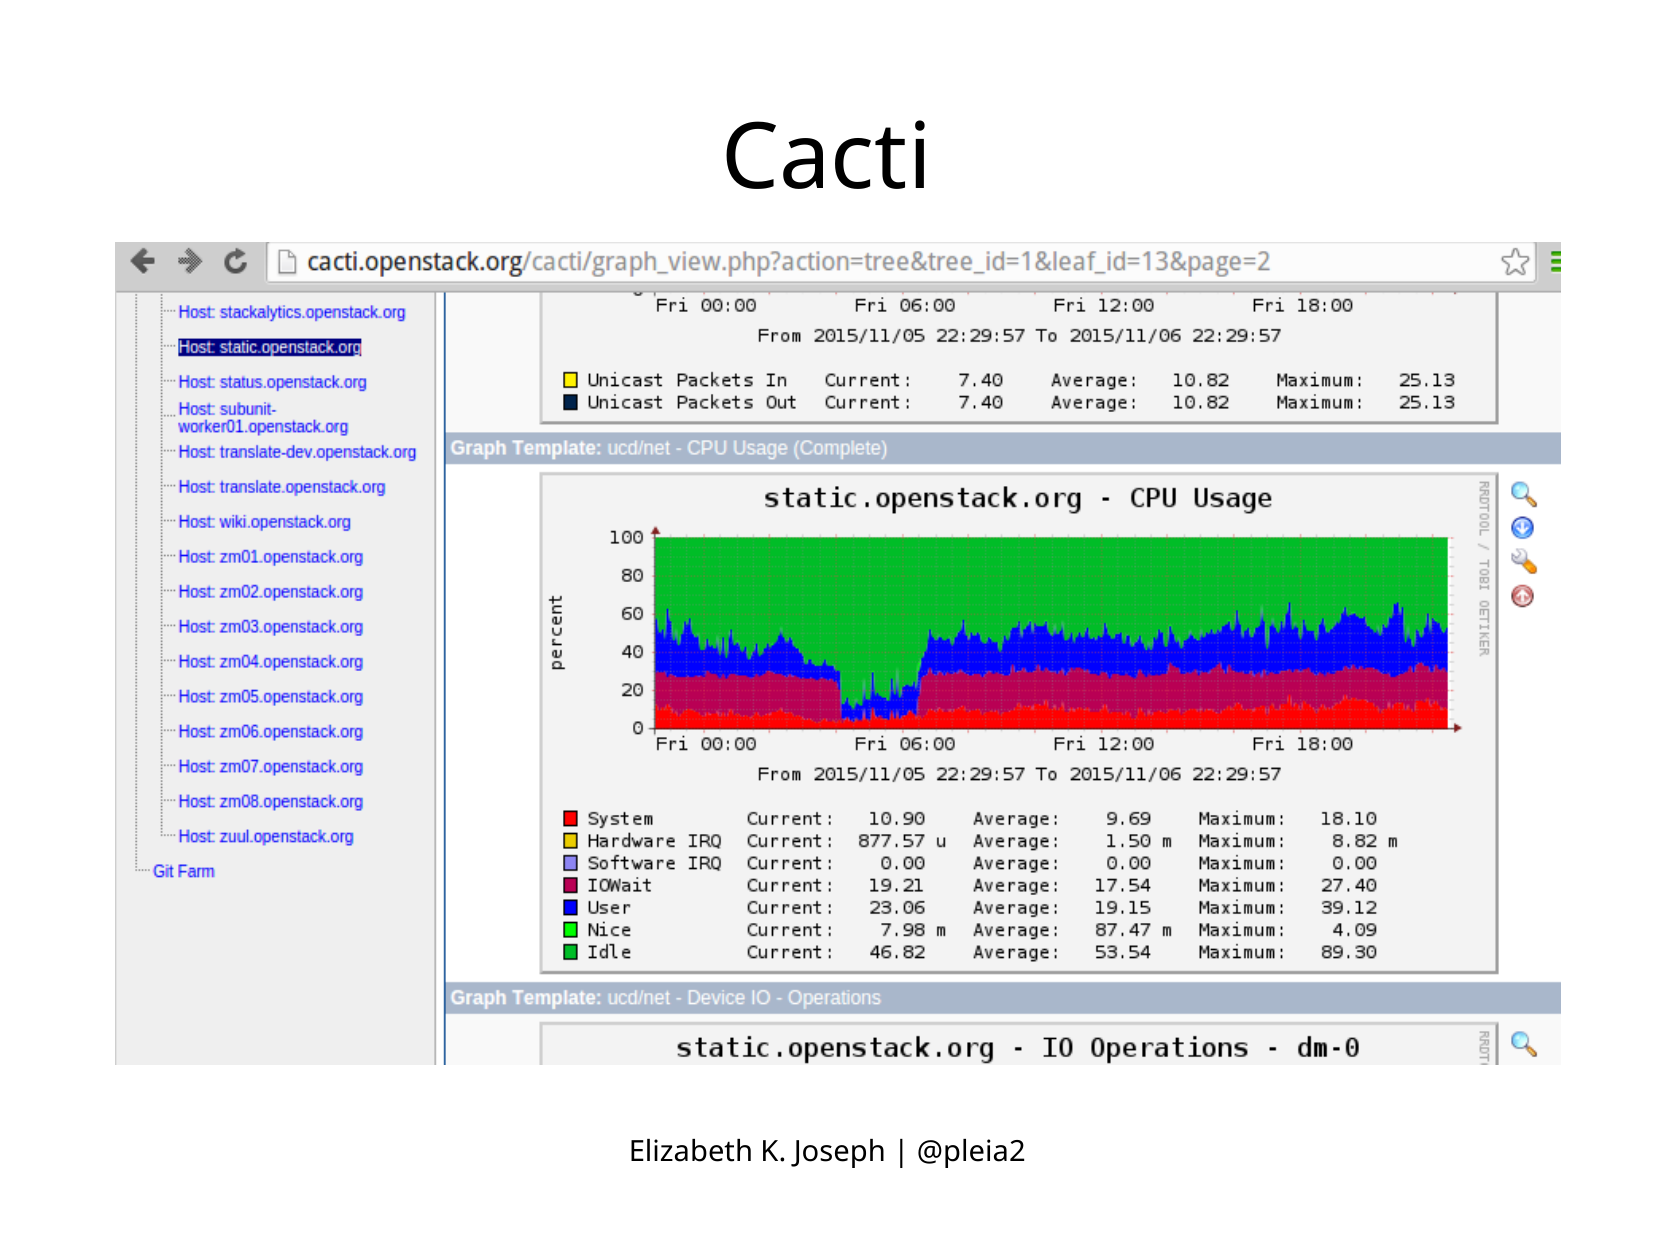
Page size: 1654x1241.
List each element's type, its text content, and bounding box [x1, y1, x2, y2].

title Cacti [82, 49, 1571, 257]
picture [115, 242, 1561, 1066]
